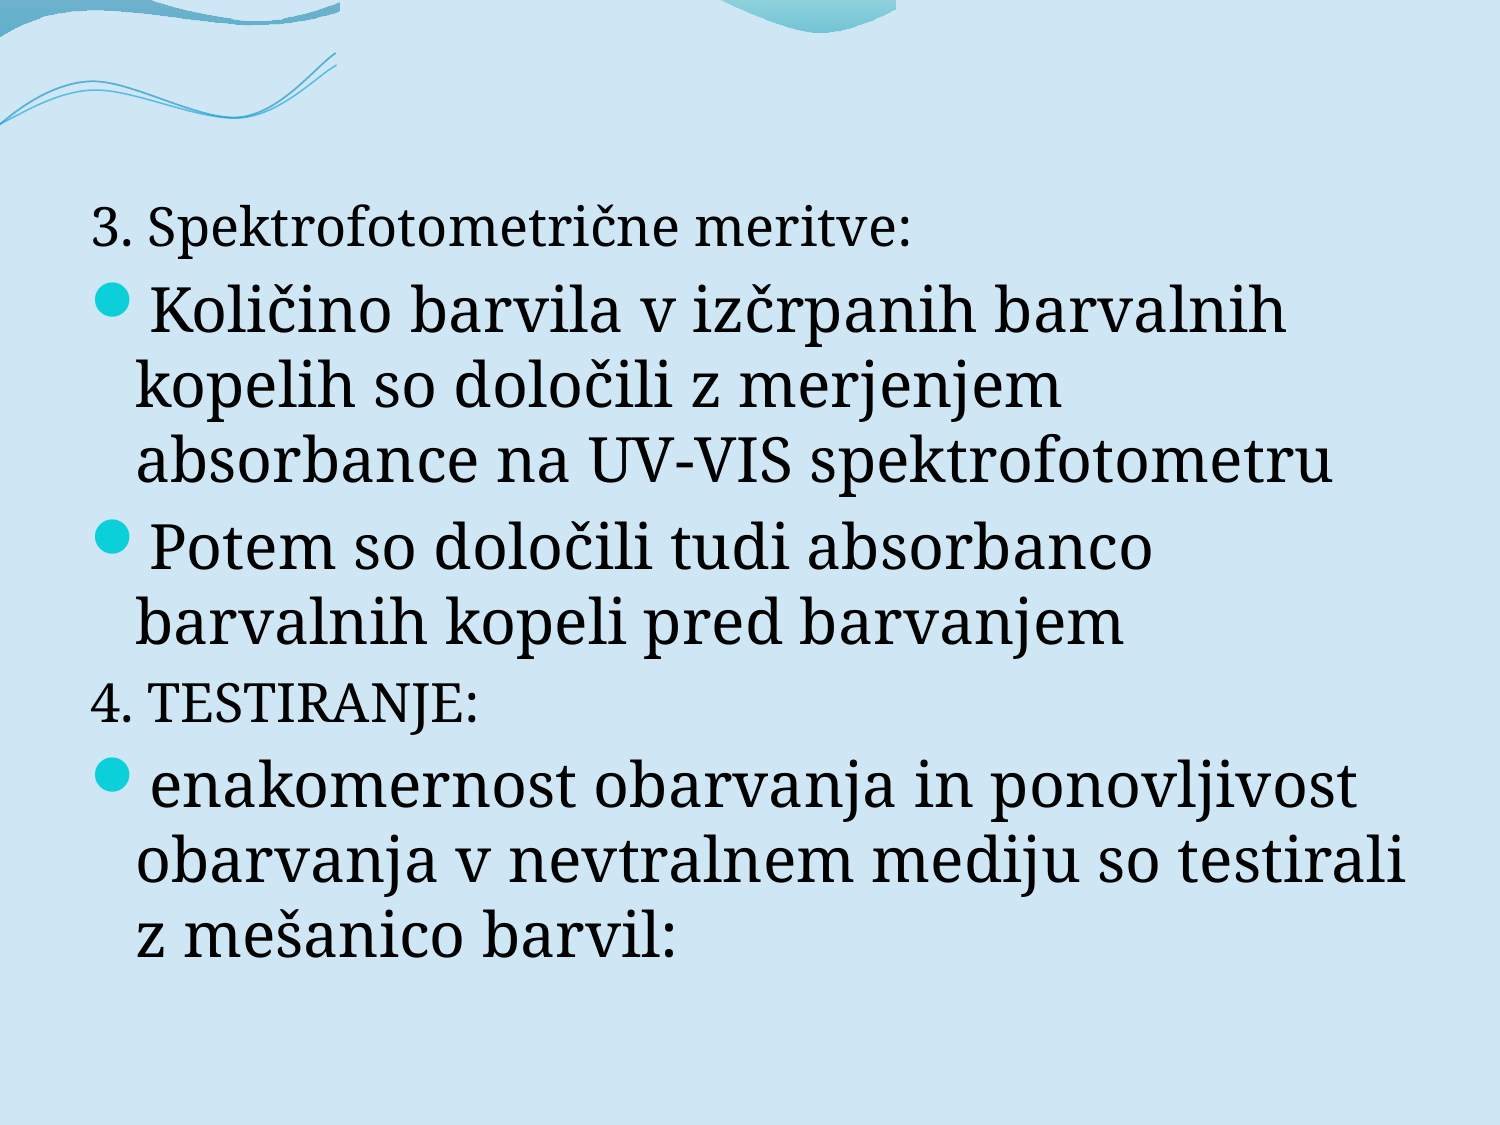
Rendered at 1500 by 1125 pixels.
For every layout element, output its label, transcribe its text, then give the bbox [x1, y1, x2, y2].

list 3. Spektrofotometrične meritve: Količino barvila v izčrpanih barvalnih kopelih so določili z merjenjem absorbance na UV-VIS spektrofotometru Potem so določili tudi absorbanco barvalnih kopeli pred barvanjem 4. TESTIRANJE: enakomernost obarvanja in ponovljivost obarvanja v nevtralnem mediju so testirali z mešanico barvil: [75, 184, 1425, 1038]
